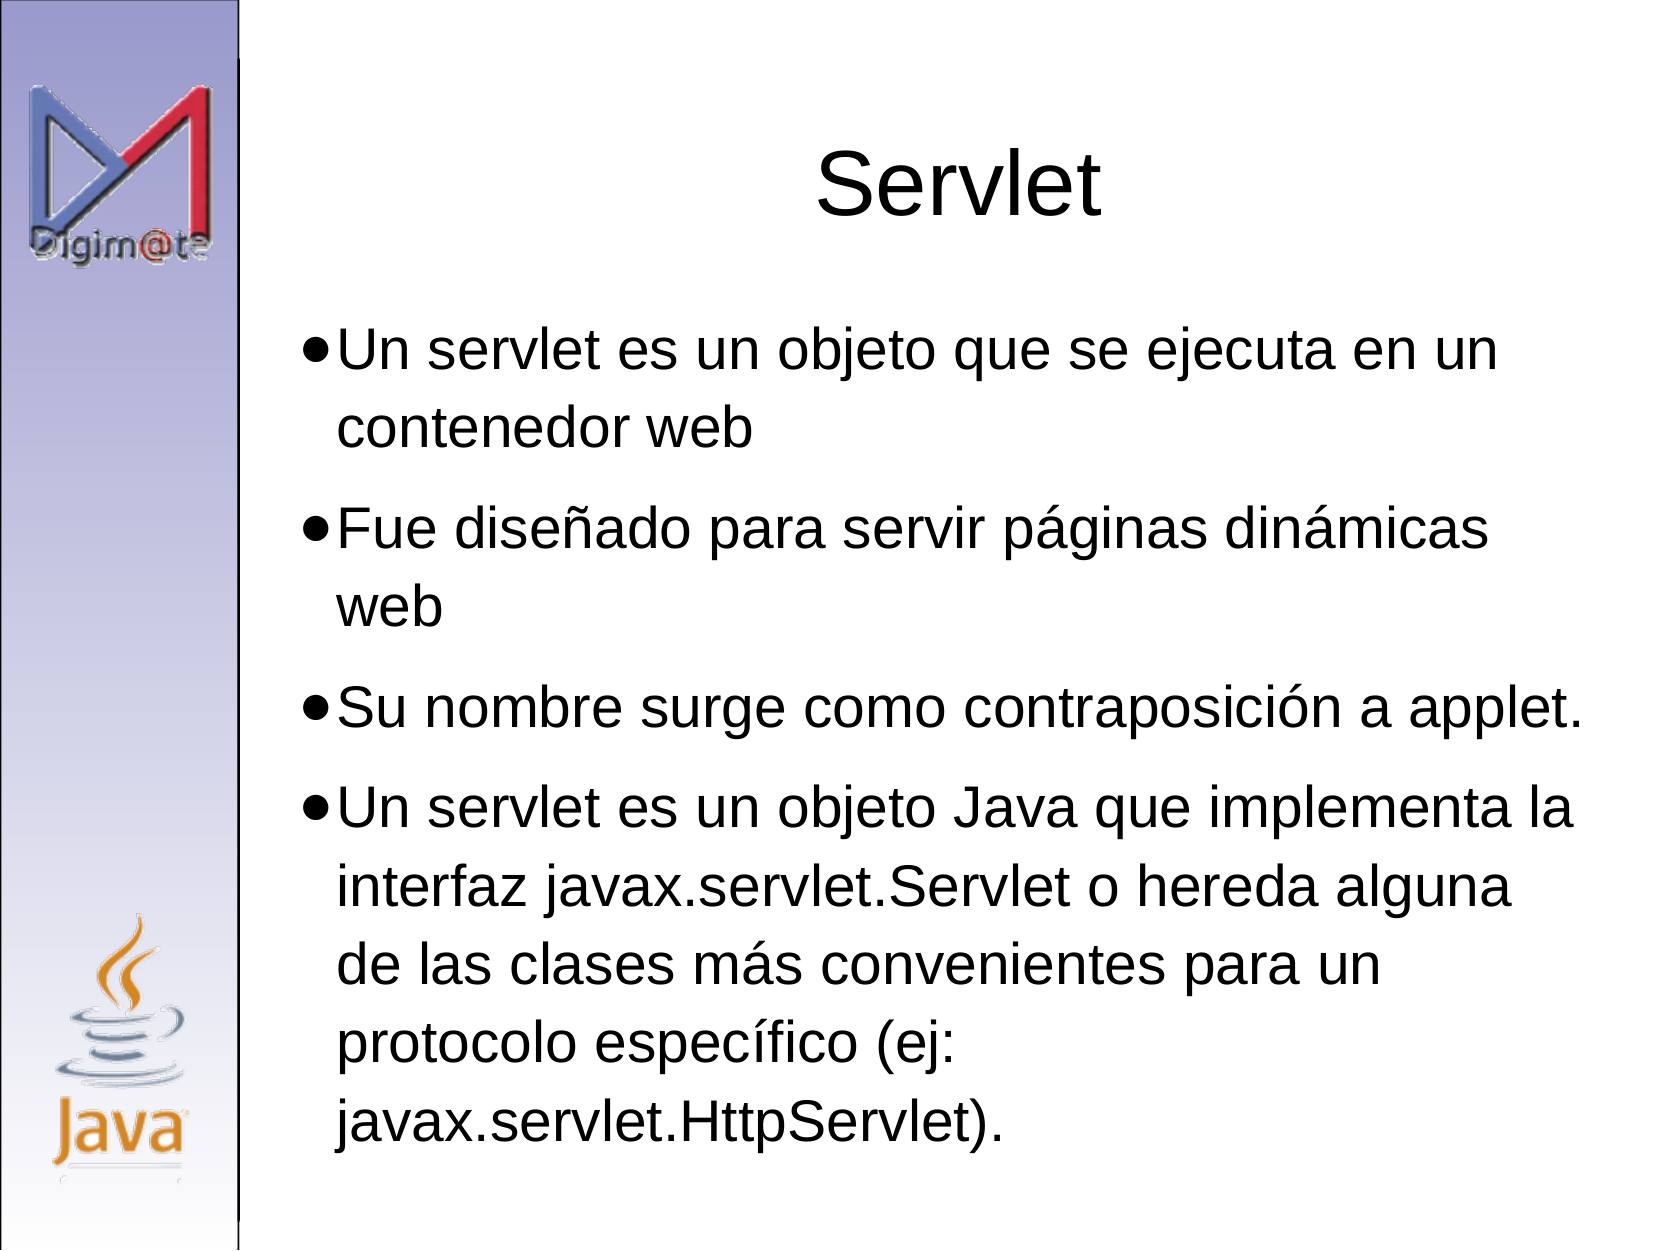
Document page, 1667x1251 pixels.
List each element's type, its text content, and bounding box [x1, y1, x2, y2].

title Servlet [267, 65, 1650, 281]
list Un servlet es un objeto que se ejecuta en un contenedor web Fue diseñado para servir páginas dinámicas web Su nombre surge como contraposición a applet. Un servlet es un objeto Java que implementa la interfaz javax.servlet.Servlet o hereda alguna de las clases más convenientes para un protocolo específico (ej: javax.servlet.HttpServlet). [267, 296, 1596, 1130]
picture [0, 0, 1667, 1250]
